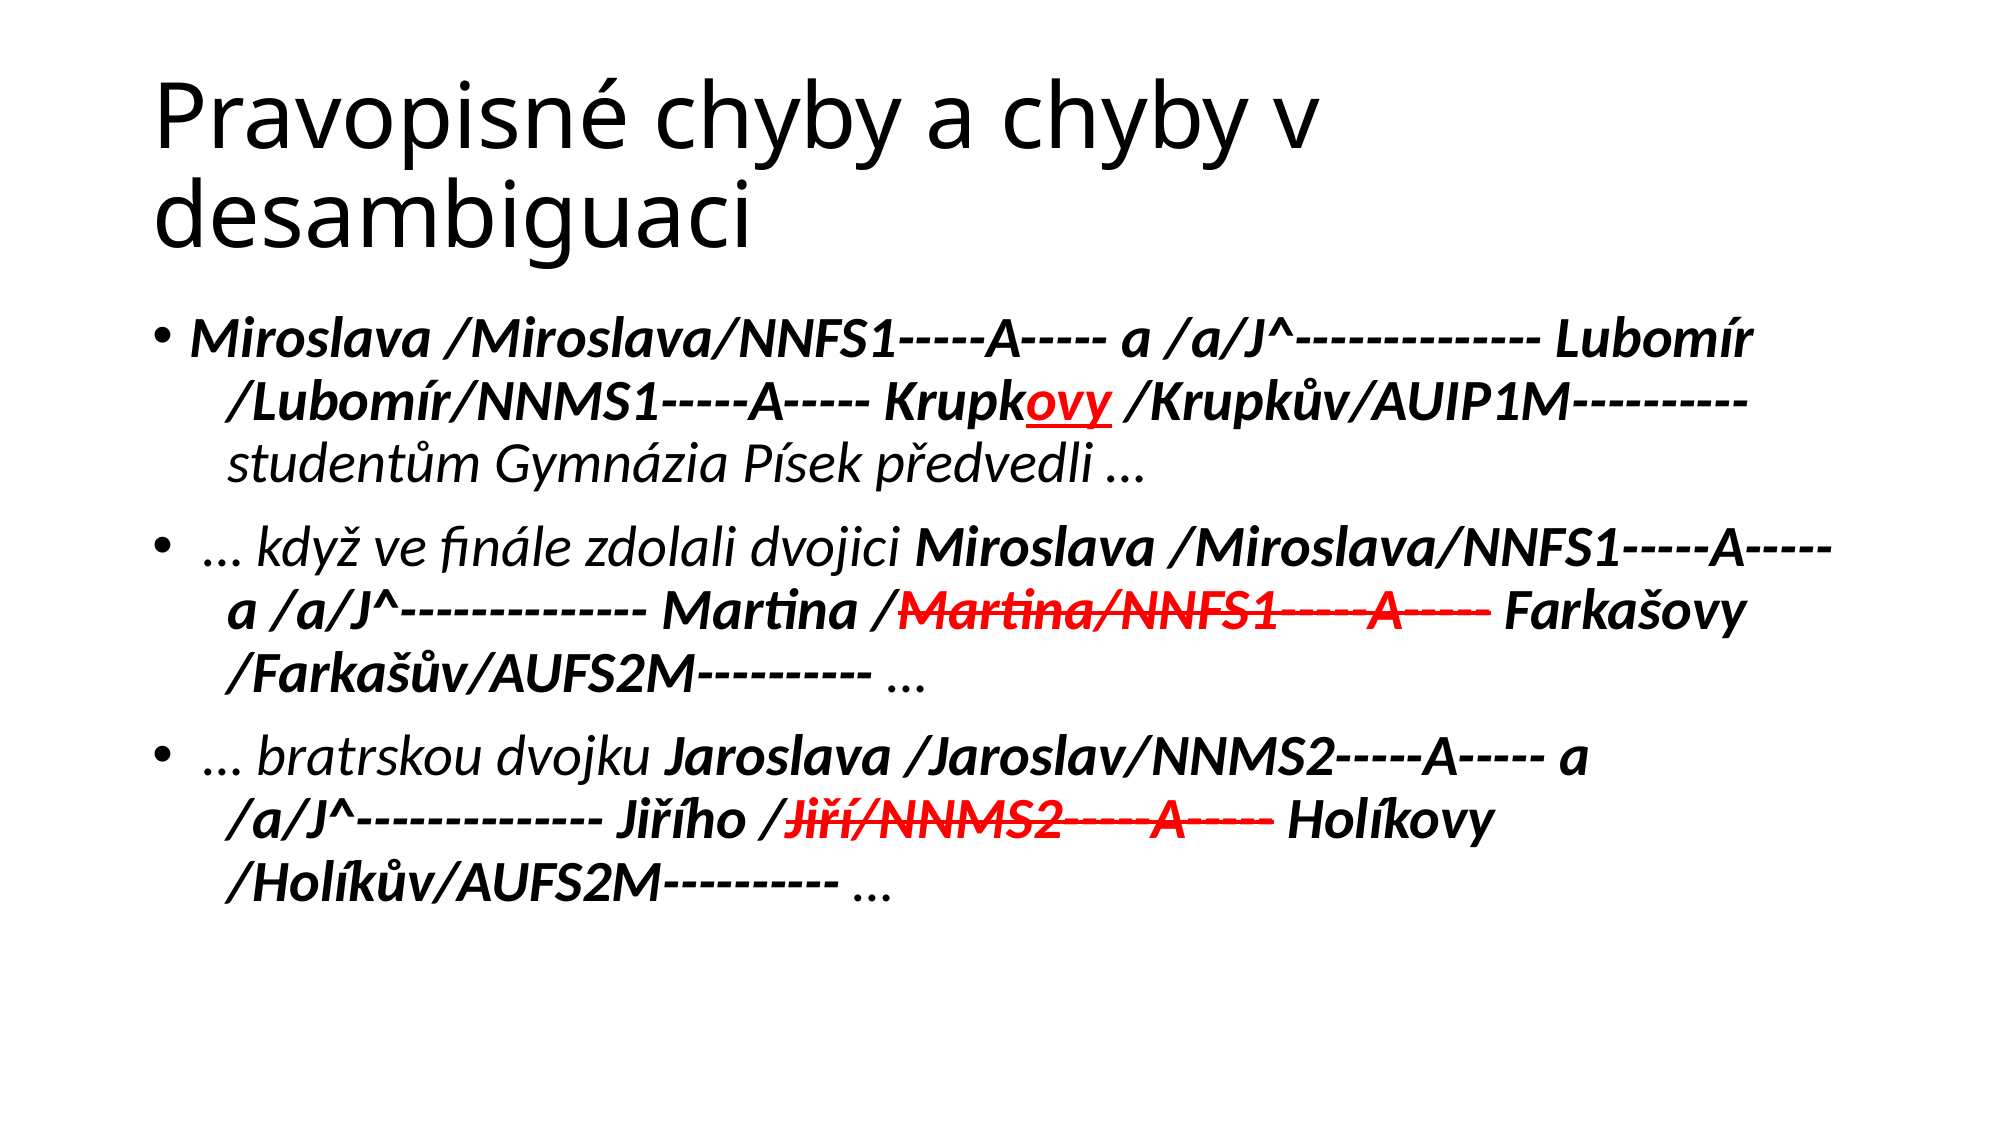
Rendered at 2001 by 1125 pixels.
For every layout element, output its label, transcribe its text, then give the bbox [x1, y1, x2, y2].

list Miroslava /Miroslava/NNFS1-----A----- a /a/J^-------------- Lubomír /Lubomír/NNMS1-----A----- Krupkovy /Krupkův/AUIP1M---------- studentům Gymnázia Písek předvedli … … když ve finále zdolali dvojici Miroslava /Miroslava/NNFS1-----A----- a /a/J^-------------- Martina /Martina/NNFS1-----A----- Farkašovy /Farkašův/AUFS2M---------- … … bratrskou dvojku Jaroslava /Jaroslav/NNMS2-----A----- a /a/J^-------------- Jiřího /Jiří/NNMS2-----A----- Holíkovy /Holíkův/AUFS2M---------- … [137, 299, 1863, 1014]
title Pravopisné chyby a chyby v desambiguaci [137, 59, 1863, 278]
